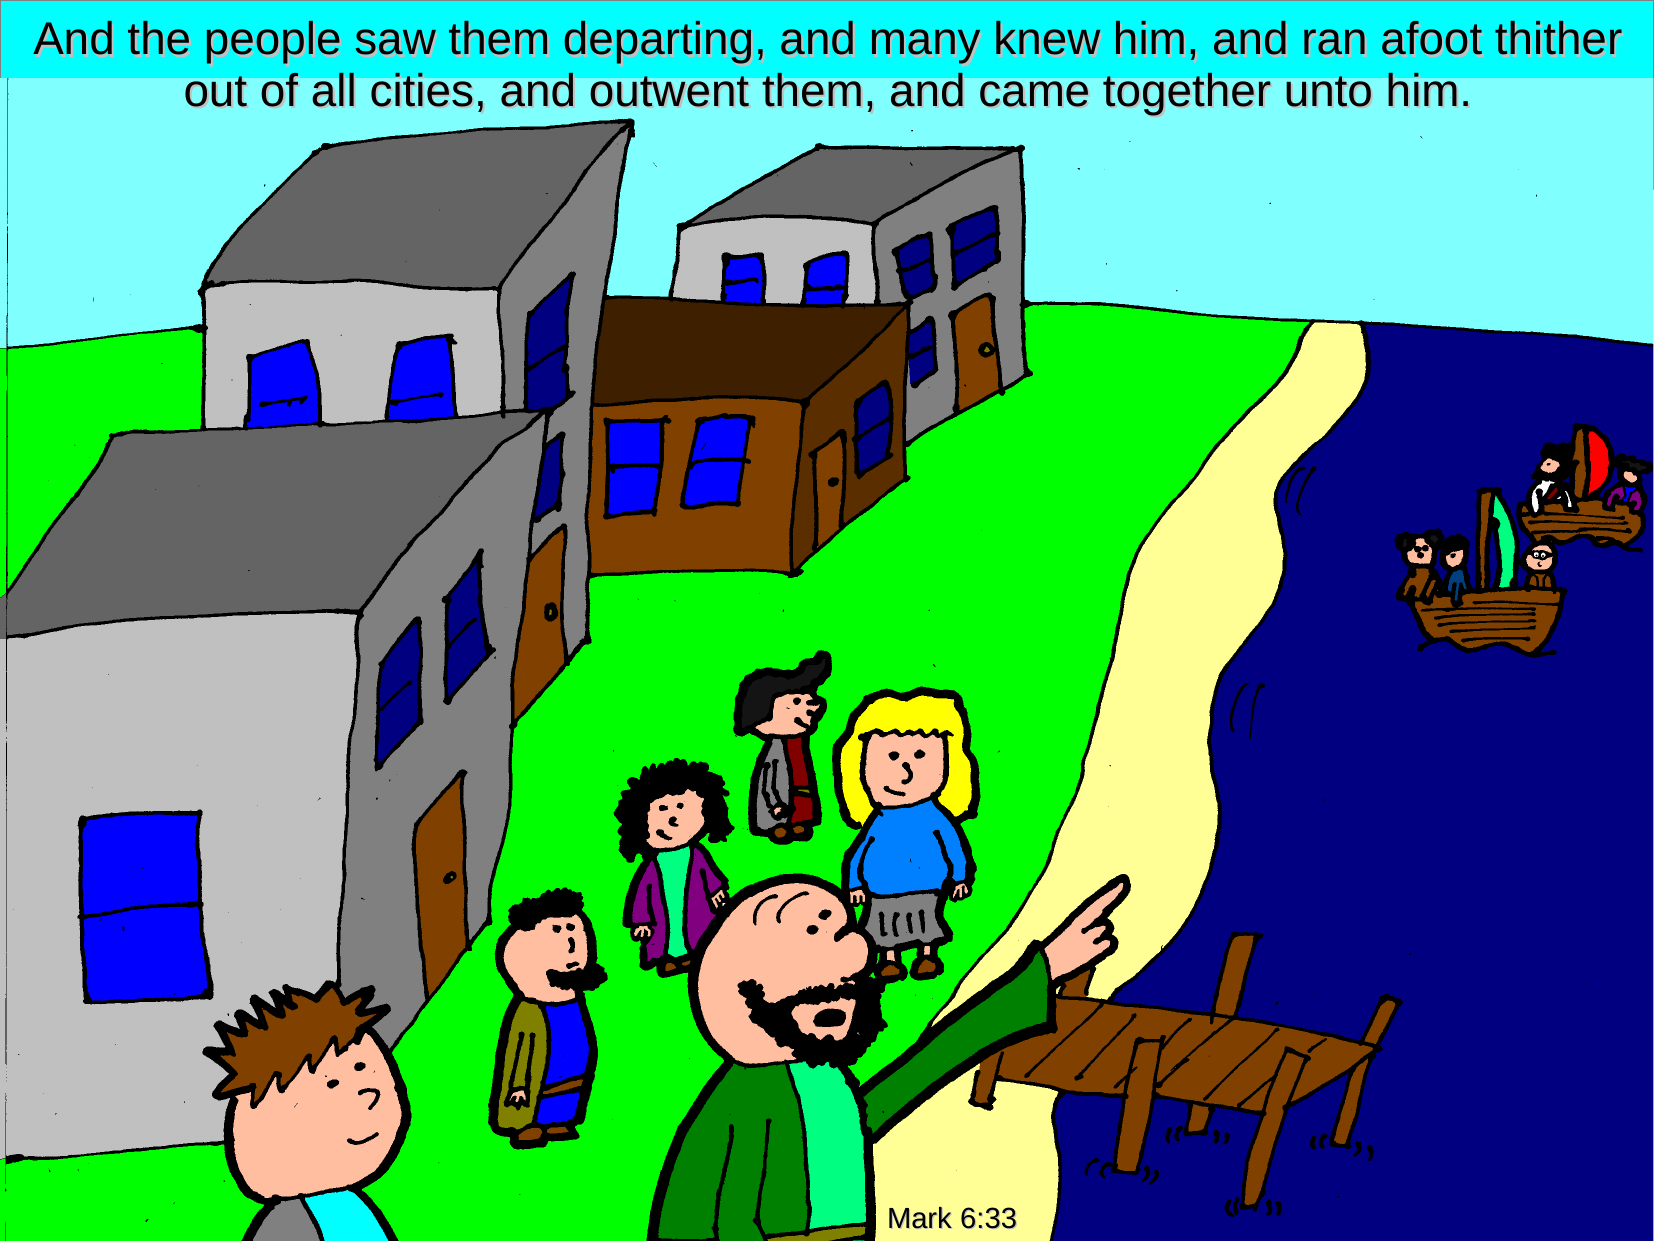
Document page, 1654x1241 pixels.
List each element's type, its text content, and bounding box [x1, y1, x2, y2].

picture [0, 123, 1654, 1241]
text_box Mark 6:33 [809, 1161, 1096, 1241]
text_box And the people saw them departing, and many knew him, and ran afoot thither out of all cities, and outwent them, and came together unto him. [0, 6, 1654, 123]
text_box [0, 0, 1654, 6]
